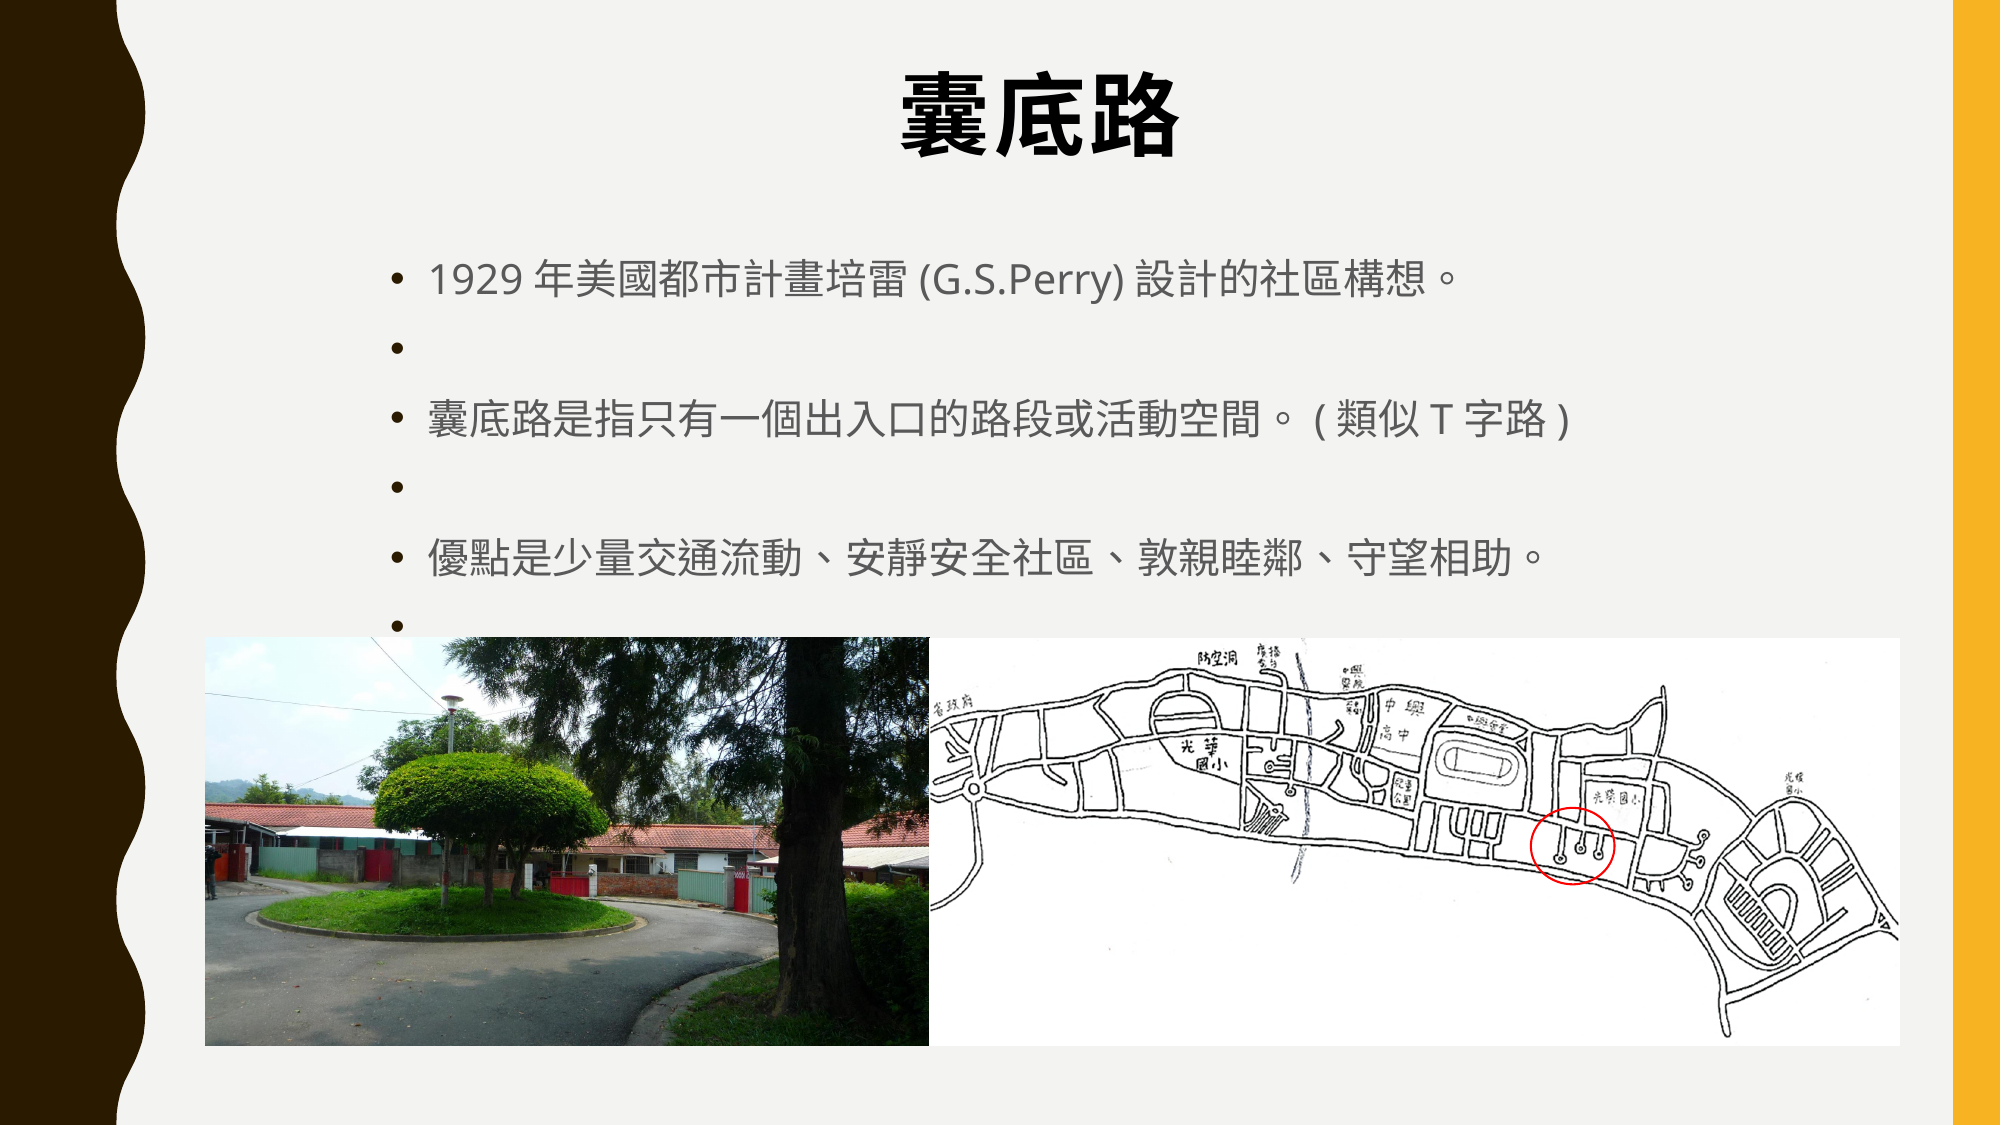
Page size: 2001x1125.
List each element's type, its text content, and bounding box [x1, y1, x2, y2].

title 囊底路 [205, 62, 1876, 308]
picture [205, 637, 1900, 1046]
list 1929年美國都市計畫培雷(G.S.Perry)設計的社區構想。 囊底路是指只有一個出入口的路段或活動空間。(類似T字路) 優點是少量交通流動、安靜安全社區、敦親睦鄰、守望相助。 [374, 240, 1791, 638]
